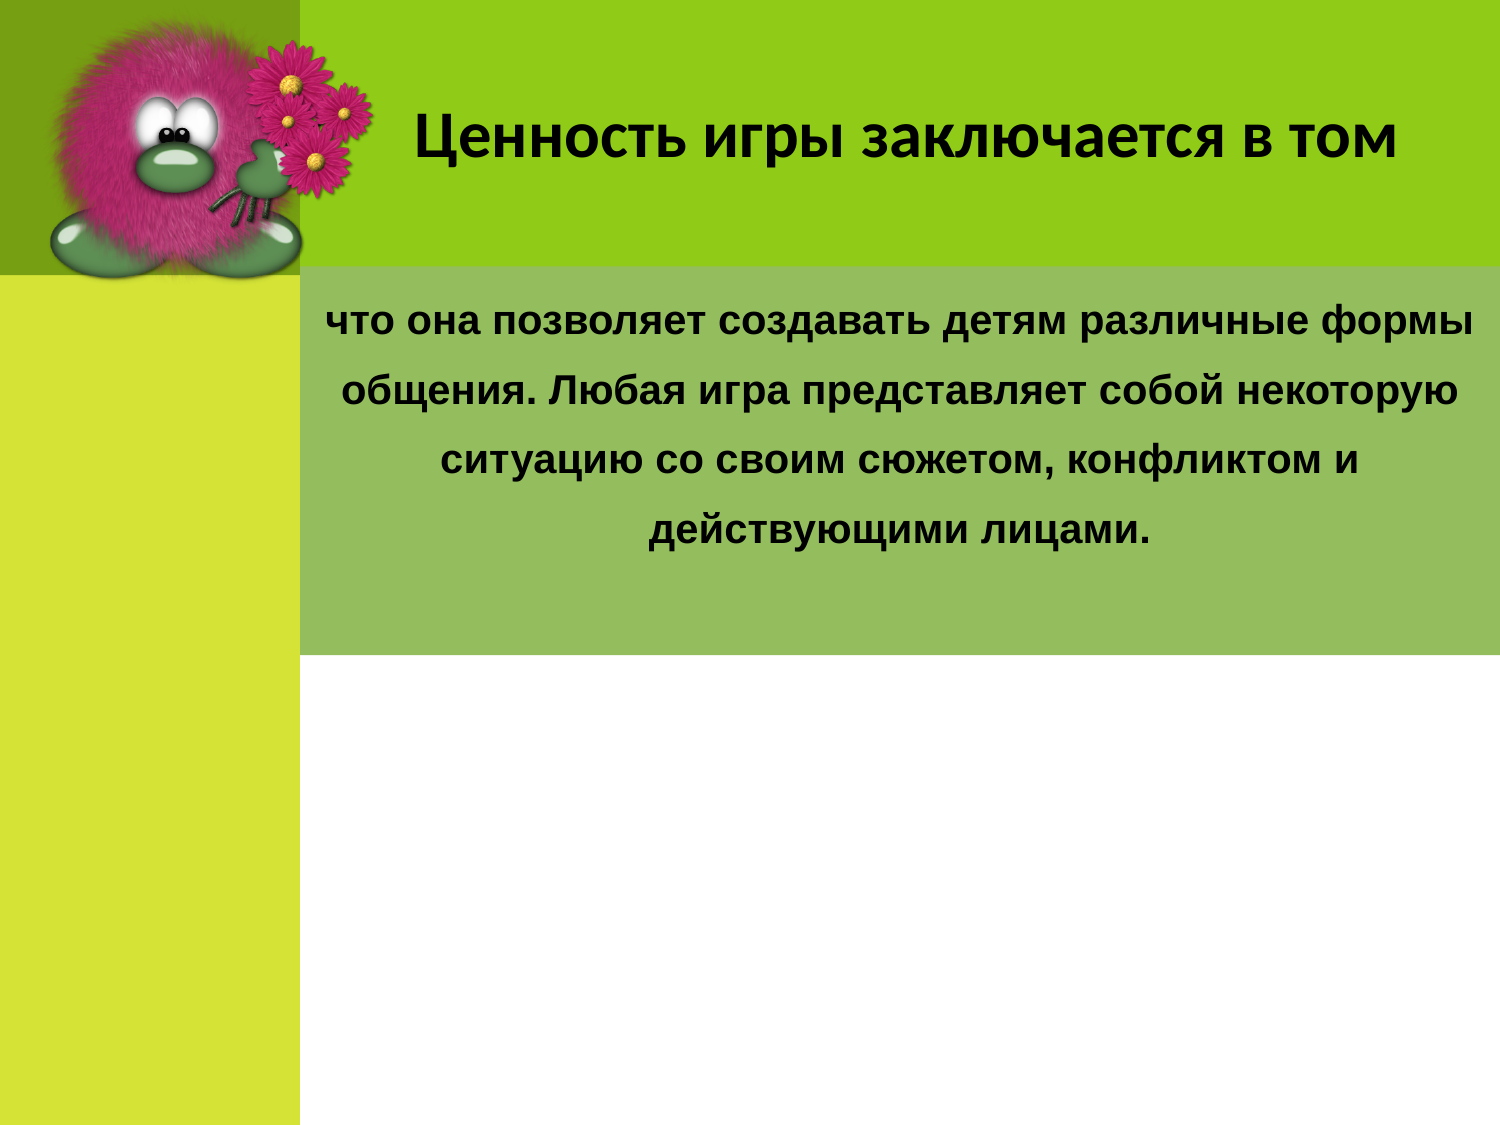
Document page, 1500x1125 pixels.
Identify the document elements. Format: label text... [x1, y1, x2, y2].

title Ценность игры заключается в том [399, 37, 1465, 225]
text_box что она позволяет создавать детям различные формы общения. Любая игра представляет собой некоторую ситуацию со своим сюжетом, конфликтом и действующими лицами. [300, 266, 1500, 656]
picture [0, 0, 387, 302]
